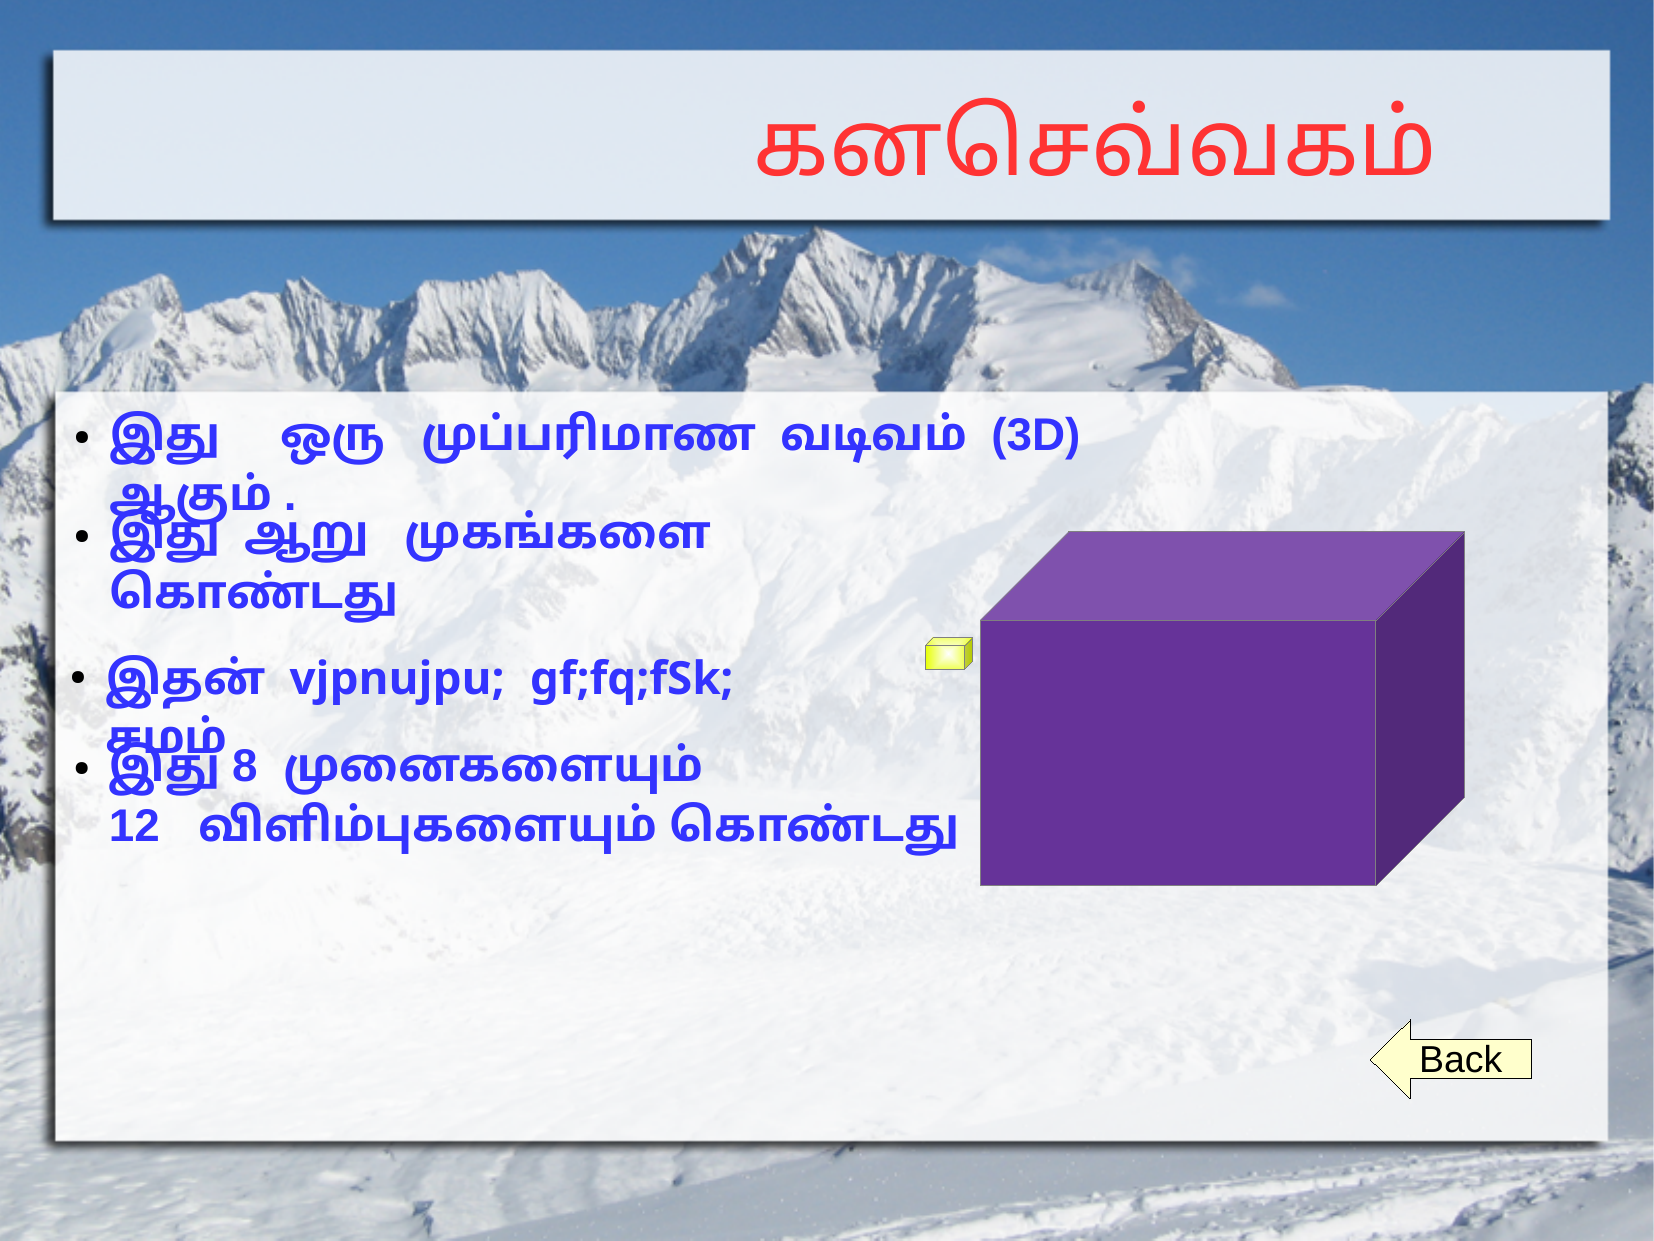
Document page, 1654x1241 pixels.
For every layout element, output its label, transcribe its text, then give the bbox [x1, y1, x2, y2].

text_box இது ஆறு முகங்களை கொண்டது [59, 500, 780, 637]
text_box இதன் vjpnujpu; gf;fq;fSk; சமம் [55, 637, 863, 706]
title கனசெவ்வகம் [590, 49, 1601, 257]
text_box இது 8 முனைகளையும் 12 விளிம்புகளையும் கொண்டது [58, 732, 980, 852]
text_box Back [1370, 1019, 1532, 1099]
text_box [980, 531, 1465, 886]
text_box இது ஒரு முப்பரிமாண வடிவம் (3D) ஆகும் . [59, 401, 1160, 469]
text_box [925, 637, 973, 670]
picture [0, 0, 1654, 1241]
